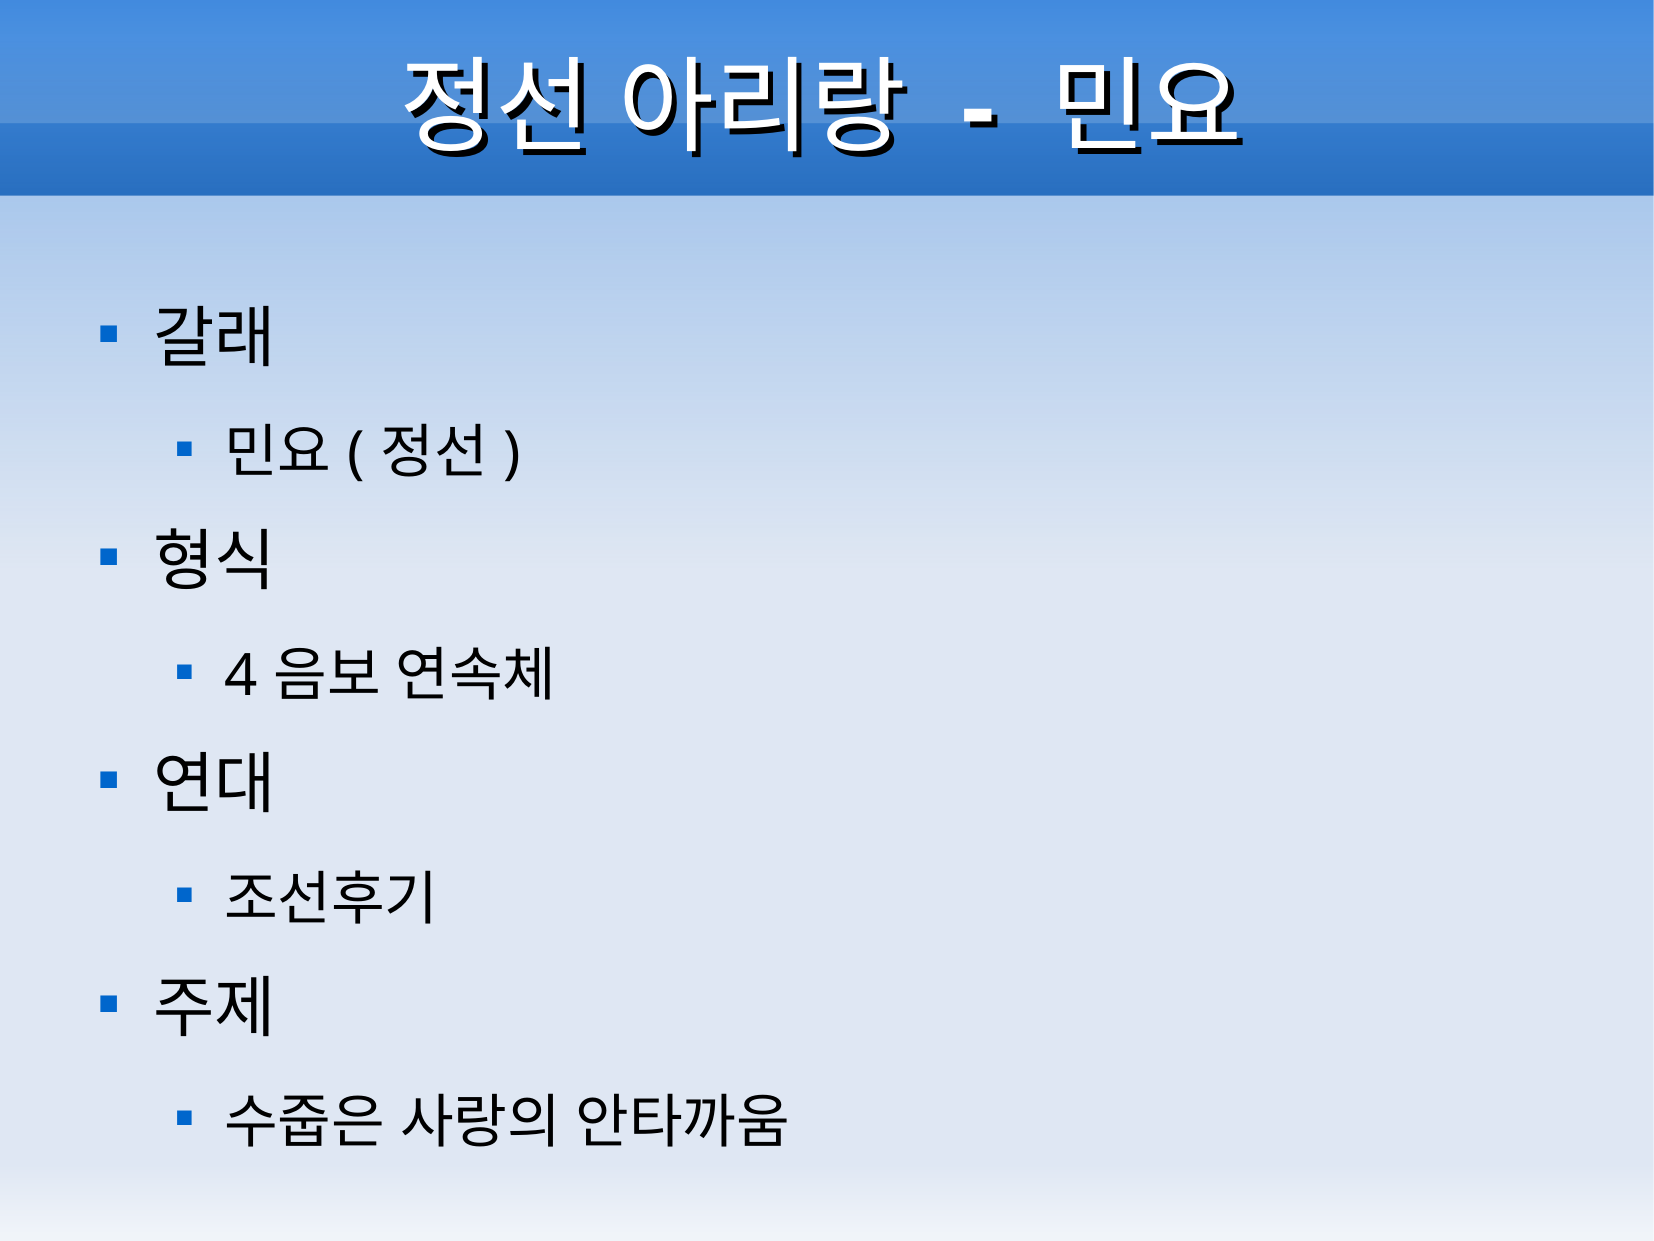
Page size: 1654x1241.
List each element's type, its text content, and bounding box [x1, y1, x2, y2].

list 갈래 민요(정선) 형식 4음보 연속체 연대 조선후기 주제 수줍은 사랑의 안타까움 [82, 290, 1571, 1094]
title 정선 아리랑 - 민요 [76, 7, 1565, 200]
picture [0, 0, 1654, 1241]
